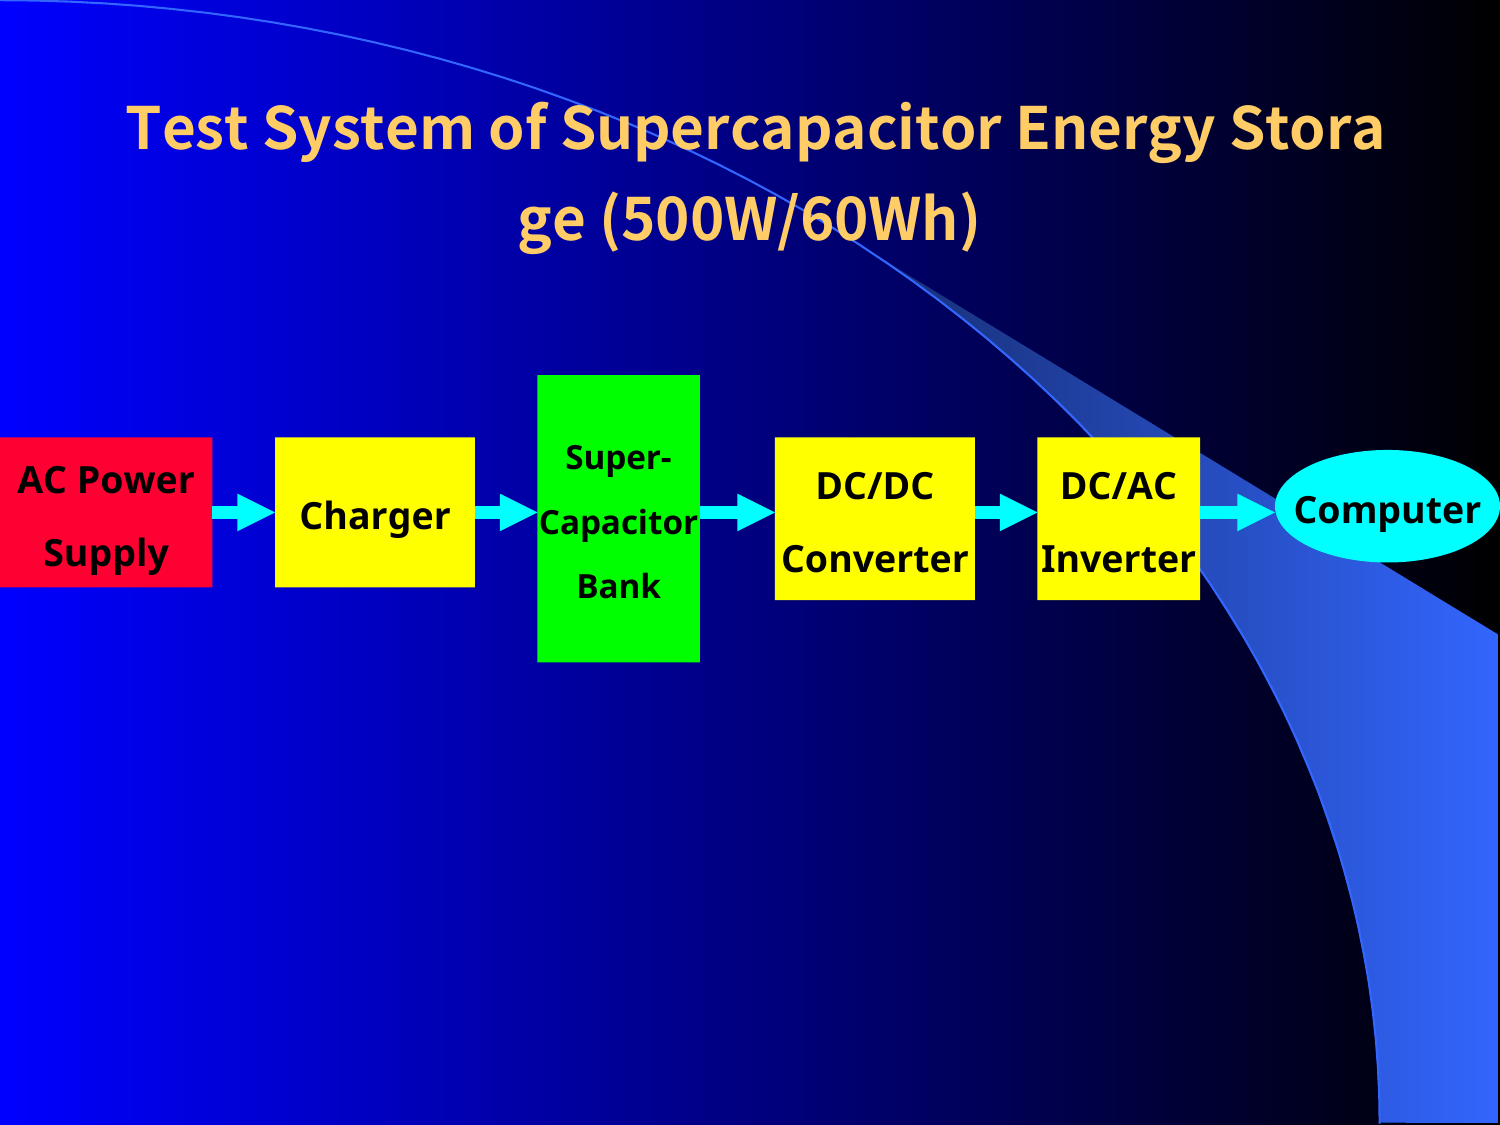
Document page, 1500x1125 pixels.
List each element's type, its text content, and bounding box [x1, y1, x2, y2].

text_box DC/DC Converter [774, 437, 975, 601]
text_box Charger [275, 437, 475, 588]
text_box Test System of Supercapacitor Energy Storage (500W/60Wh) [99, 62, 1413, 260]
text_box Super- Capacitor Bank [537, 375, 700, 663]
text_box Computer [1275, 449, 1500, 563]
text_box DC/AC Inverter [1037, 437, 1201, 601]
text_box AC Power Supply [0, 437, 213, 588]
